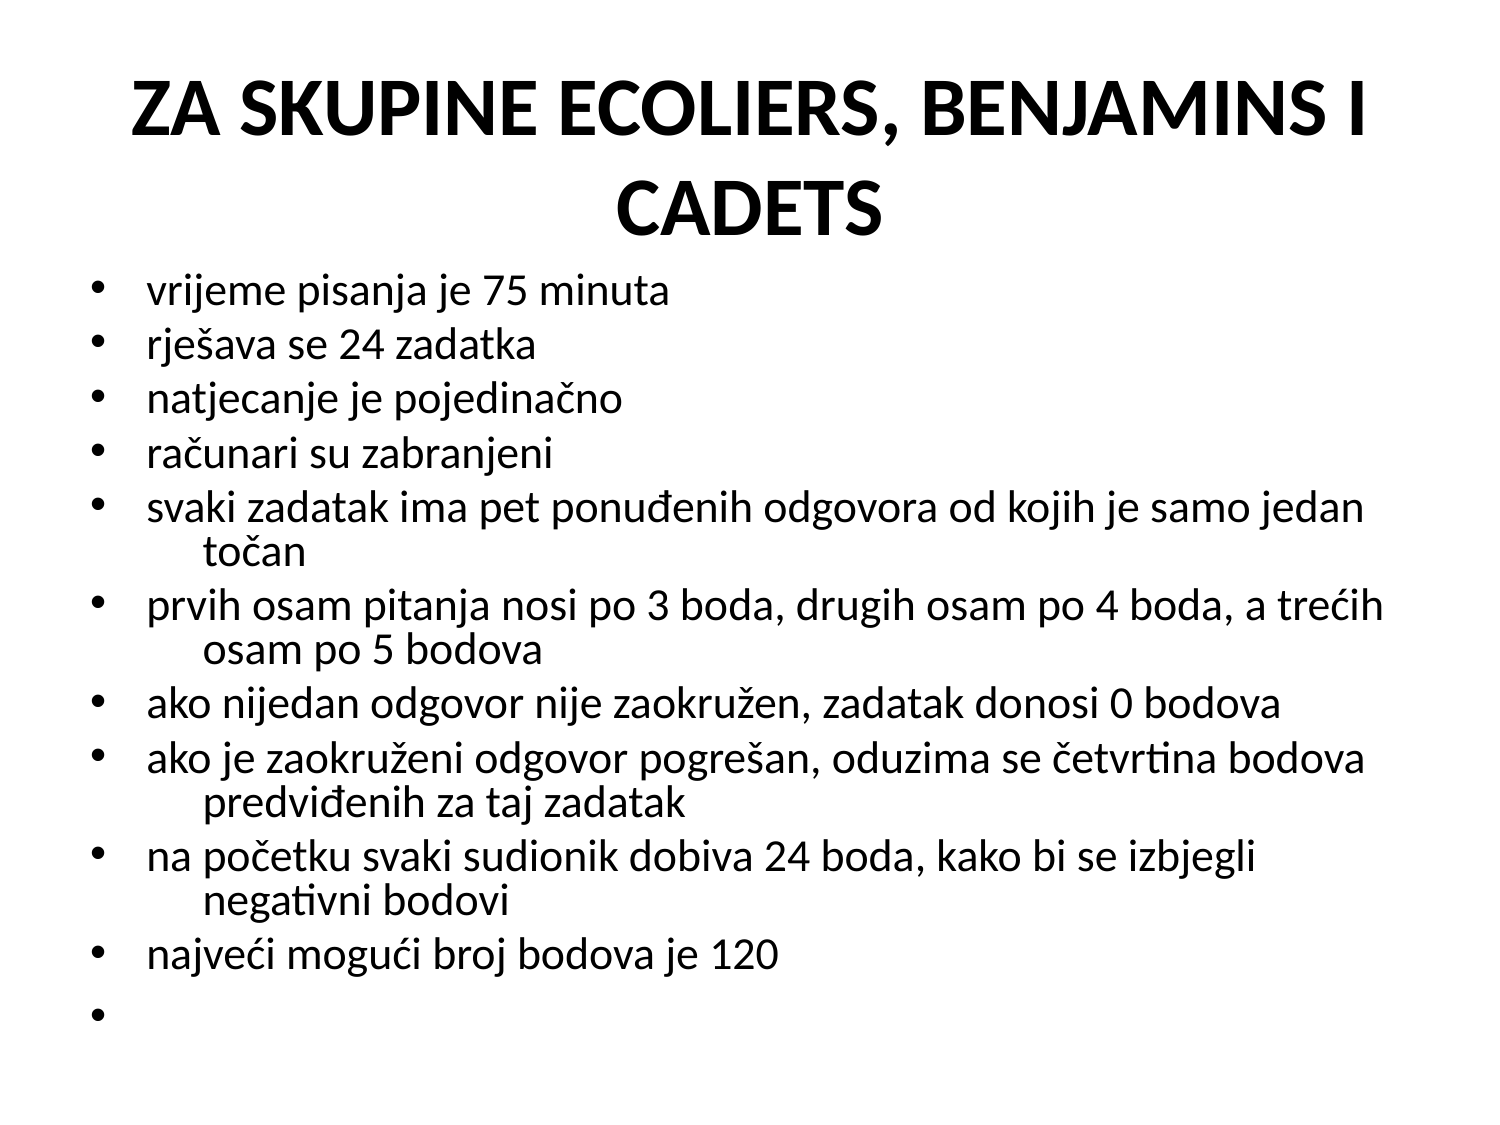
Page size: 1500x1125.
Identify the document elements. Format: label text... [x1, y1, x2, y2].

title ZA SKUPINE ECOLIERS, BENJAMINS I CADETS [75, 45, 1426, 233]
list vrijeme pisanja je 75 minuta rješava se 24 zadatka natjecanje je pojedinačno računari su zabranjeni svaki zadatak ima pet ponuđenih odgovora od kojih je samo jedan točan prvih osam pitanja nosi po 3 boda, drugih osam po 4 boda, a trećih osam po 5 bodova ako nijedan odgovor nije zaokružen, zadatak donosi 0 bodova ako je zaokruženi odgovor pogrešan, oduzima se četvrtina bodova predviđenih za taj zadatak na početku svaki sudionik dobiva 24 boda, kako bi se izbjegli negativni bodovi najveći mogući broj bodova je 120 [75, 262, 1426, 1005]
